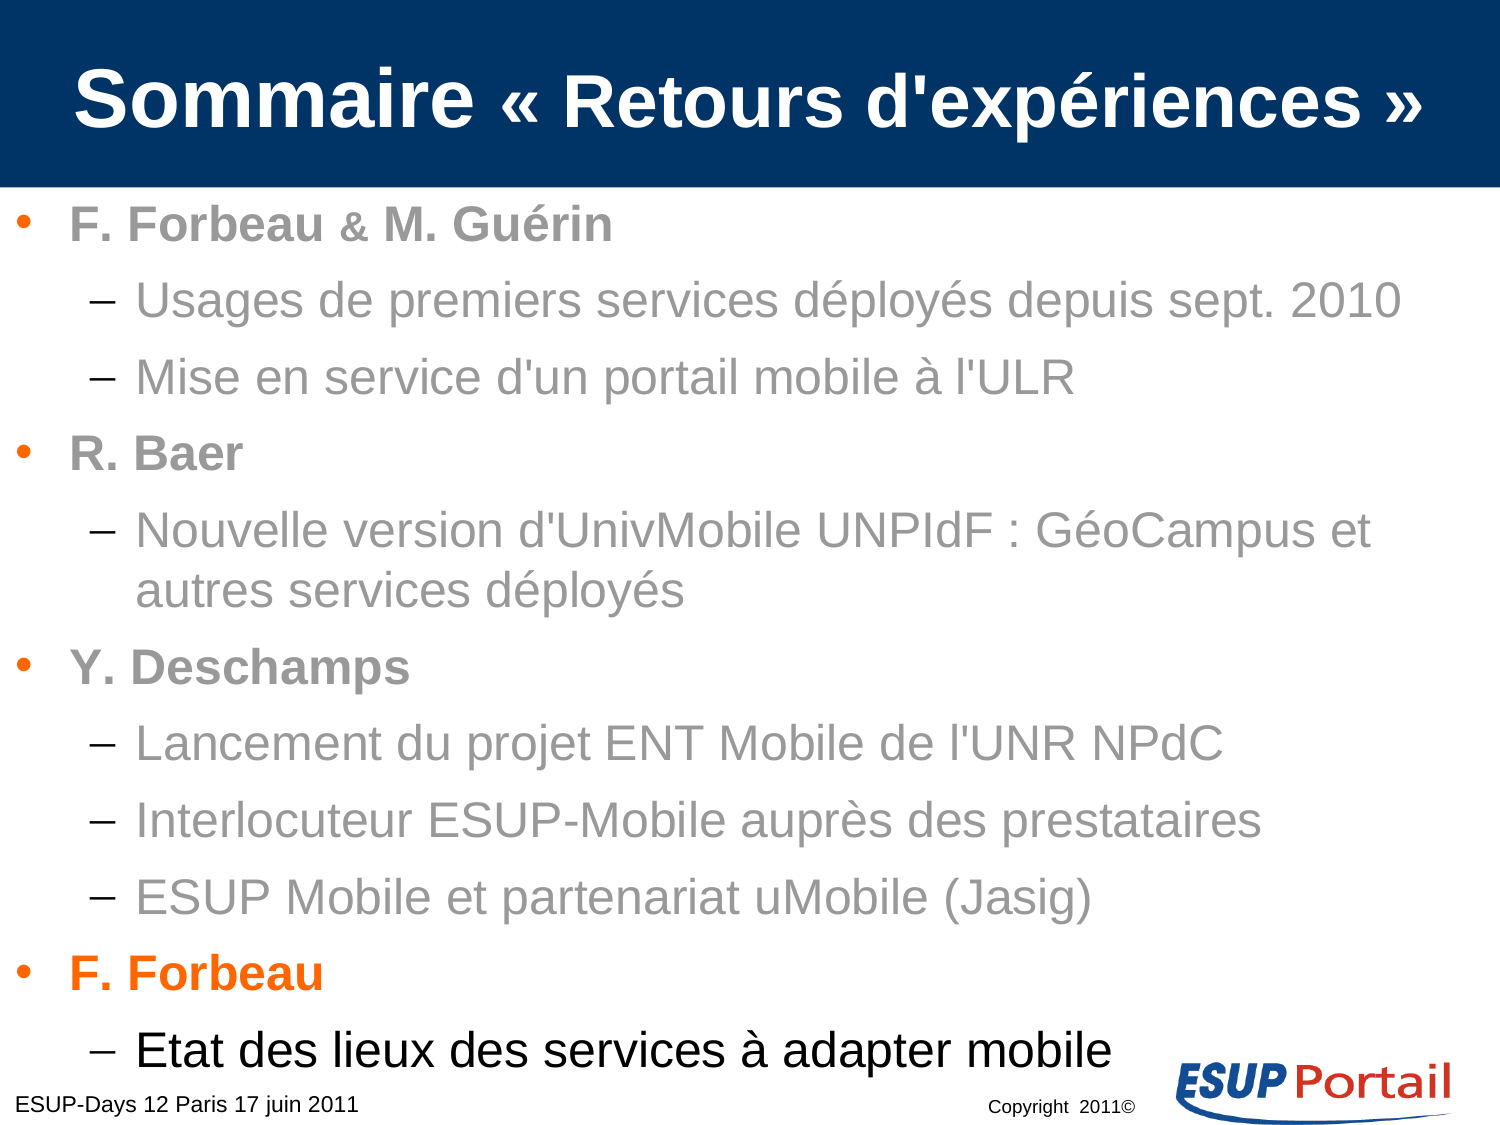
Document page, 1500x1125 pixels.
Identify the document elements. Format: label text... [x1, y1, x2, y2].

text_box Sommaire « Retours d'expériences » [0, 0, 1500, 188]
picture [1175, 1062, 1451, 1125]
text_box F. Forbeau & M. Guérin Usages de premiers services déployés depuis sept. 2010 Mise en service d'un portail mobile à l'ULR R. Baer Nouvelle version d'UnivMobile UNPIdF : GéoCampus et autres services déployés Y. Deschamps Lancement du projet ENT Mobile de l'UNR NPdC Interlocuteur ESUP-Mobile auprès des prestataires ESUP Mobile et partenariat uMobile (Jasig) F. Forbeau Etat des lieux des services à adapter mobile [0, 206, 1500, 1062]
text_box ESUP-Days 12 Paris 17 juin 2011 [0, 1070, 632, 1125]
